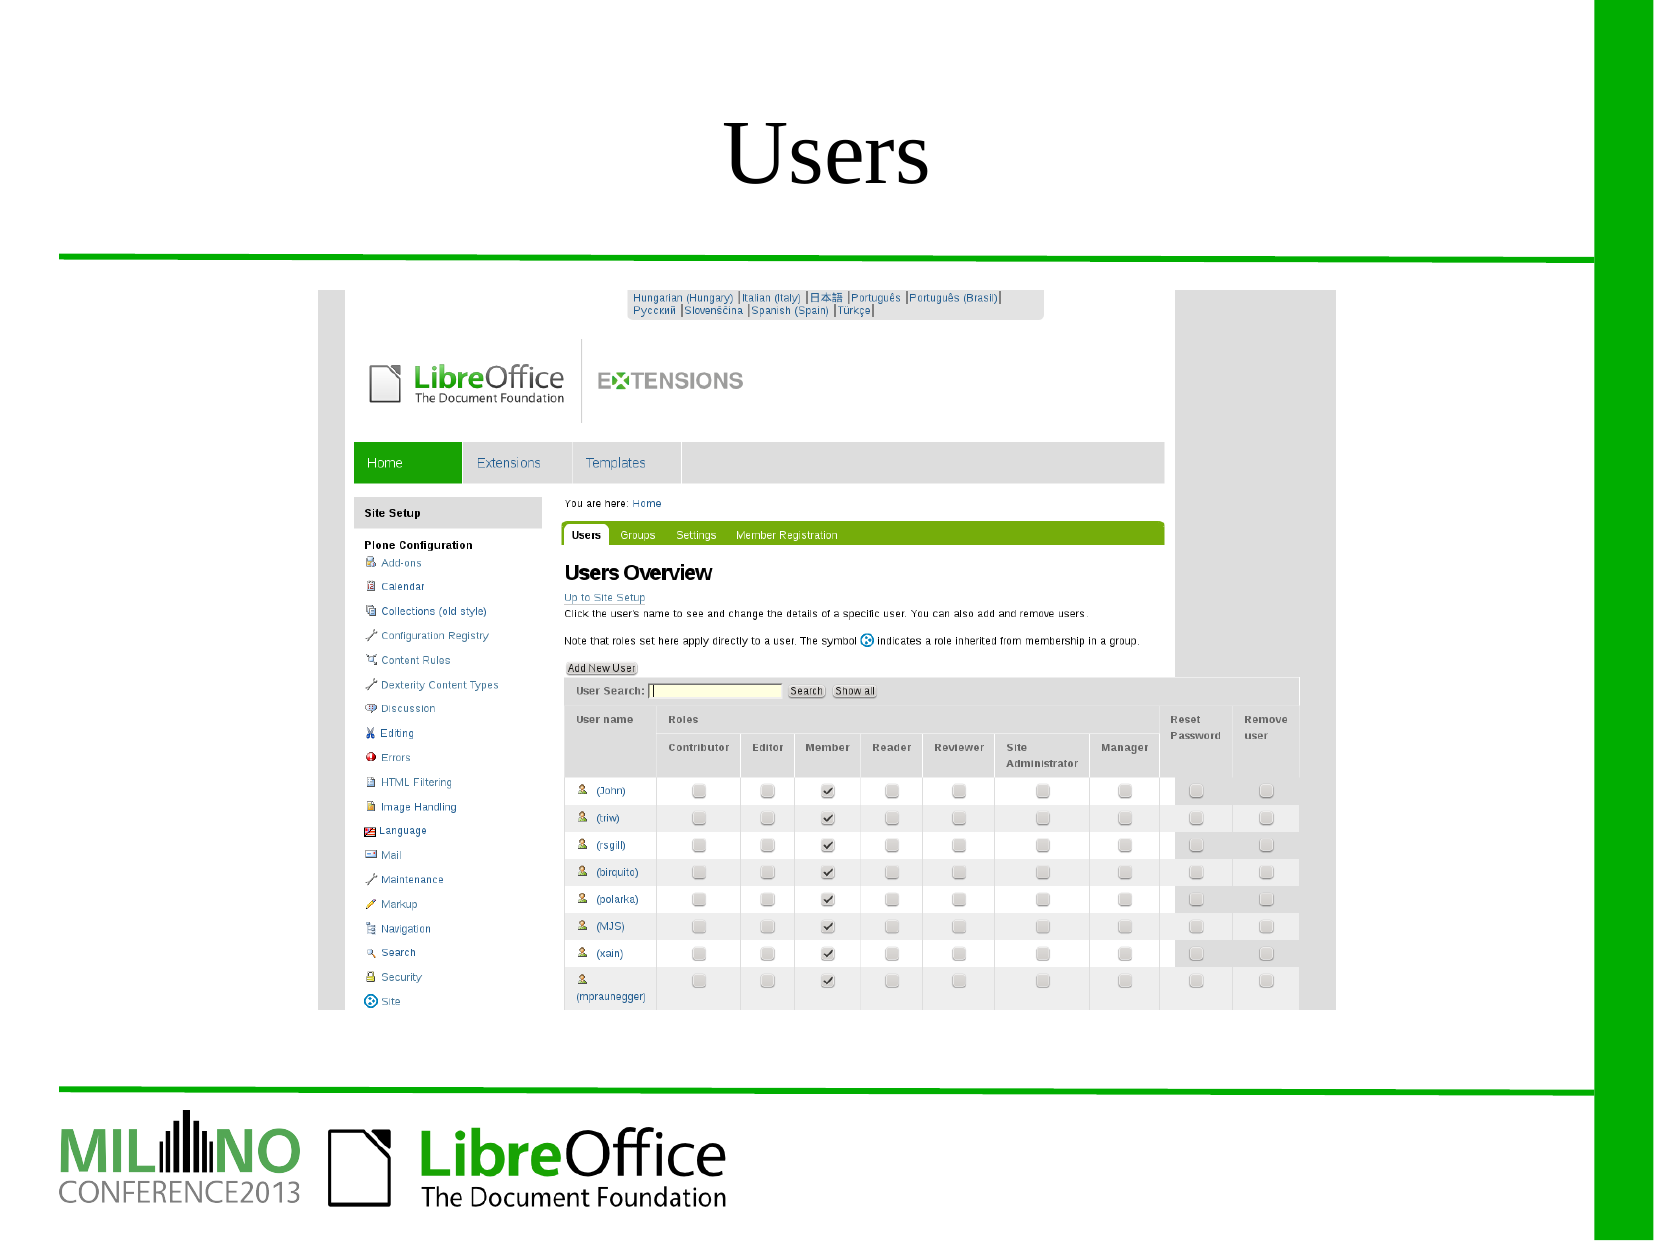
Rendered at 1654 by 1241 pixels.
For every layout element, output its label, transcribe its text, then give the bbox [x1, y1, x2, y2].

title Users [82, 49, 1571, 257]
picture [318, 290, 1336, 1010]
picture [59, 1092, 756, 1241]
